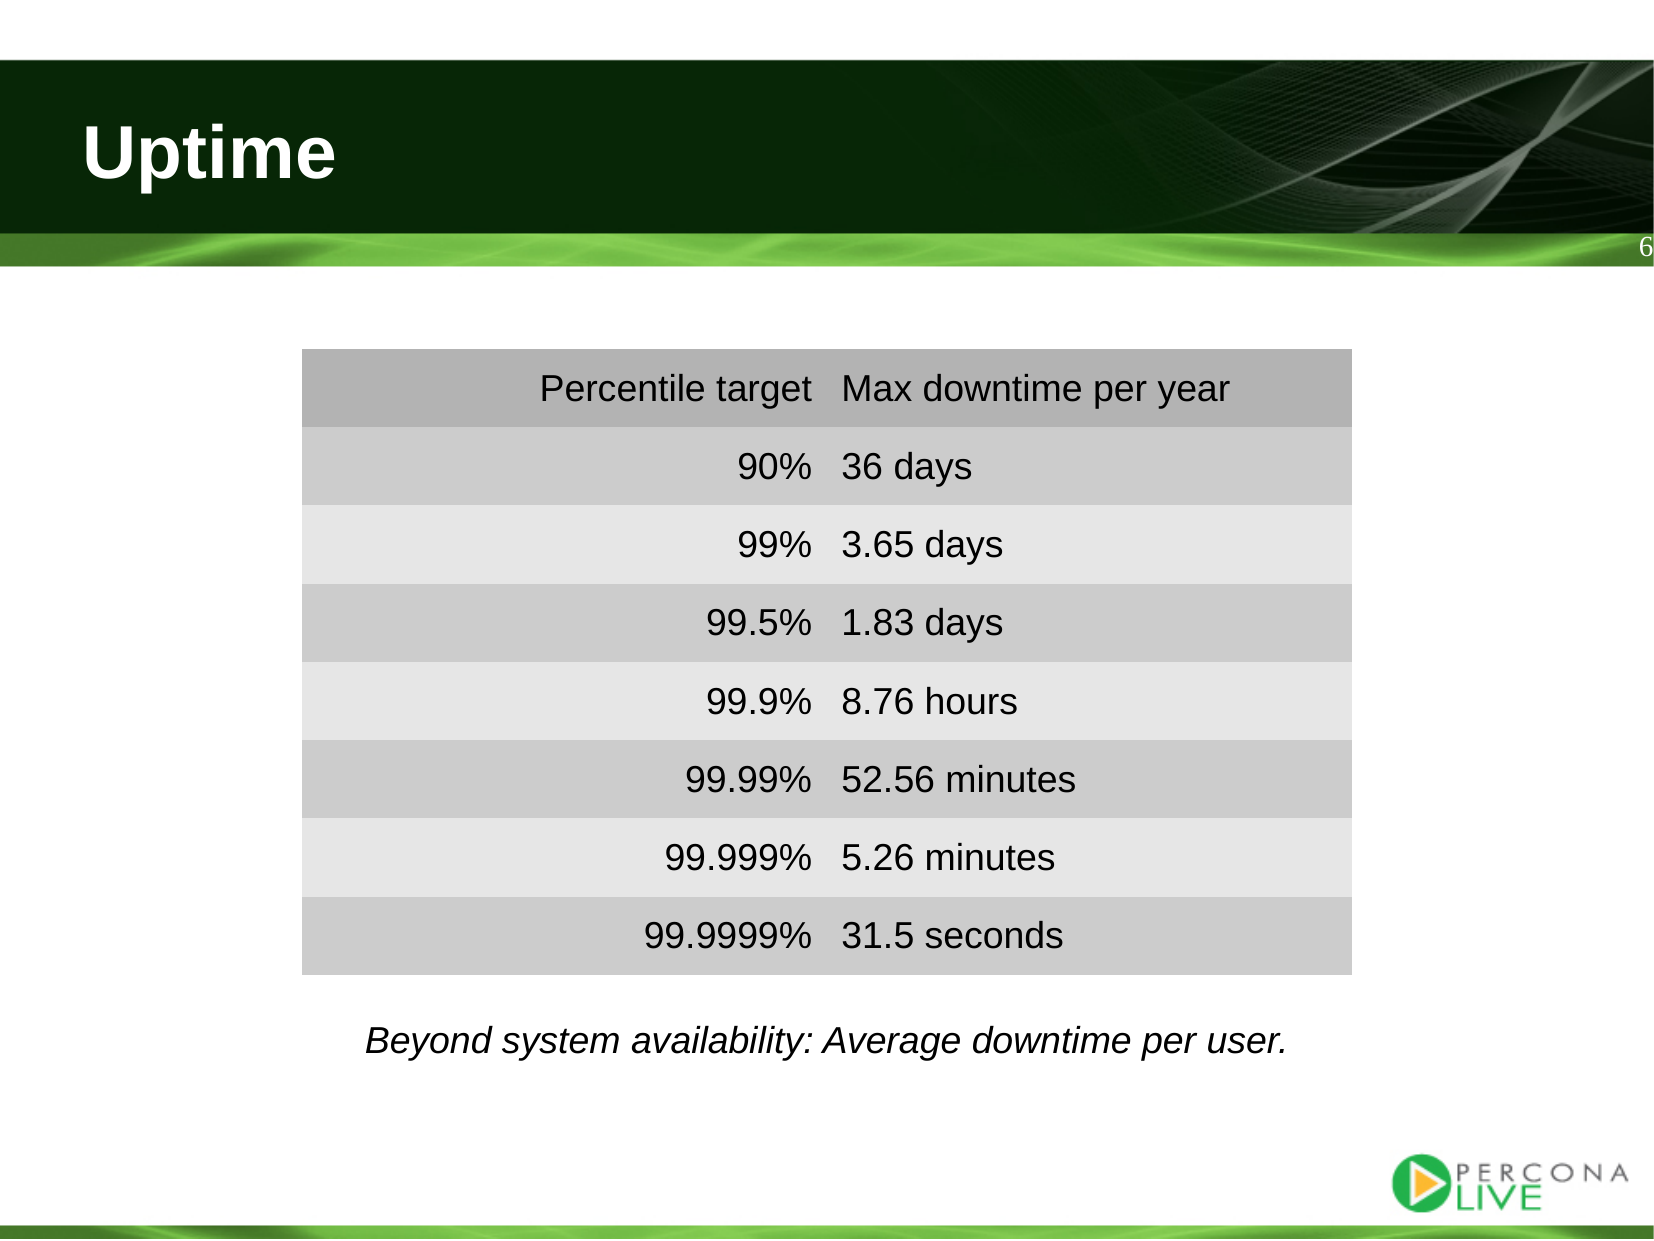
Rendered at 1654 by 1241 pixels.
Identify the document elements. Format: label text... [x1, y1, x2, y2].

table_header Max downtime per year [827, 349, 1352, 427]
table_cell 99.999% [302, 818, 827, 897]
table_cell 99.9% [302, 662, 827, 740]
text_box Beyond system availability: Average downtime per user. [339, 1012, 1315, 1070]
table_cell 99.99% [302, 740, 827, 818]
table_cell 99% [302, 505, 827, 584]
table_cell 99.5% [302, 584, 827, 662]
table_cell 3.65 days [827, 505, 1352, 584]
table_cell 99.9999% [302, 897, 827, 975]
table_cell 52.56 minutes [827, 740, 1352, 818]
table_cell 5.26 minutes [827, 818, 1352, 897]
title Uptime [82, 49, 1571, 257]
table_cell 90% [302, 427, 827, 505]
table_cell 31.5 seconds [827, 897, 1352, 975]
table_header Percentile target [302, 349, 827, 427]
picture [0, 1, 1654, 1239]
table_cell 36 days [827, 427, 1352, 505]
table_cell 8.76 hours [827, 662, 1352, 740]
table_cell 1.83 days [827, 584, 1352, 662]
